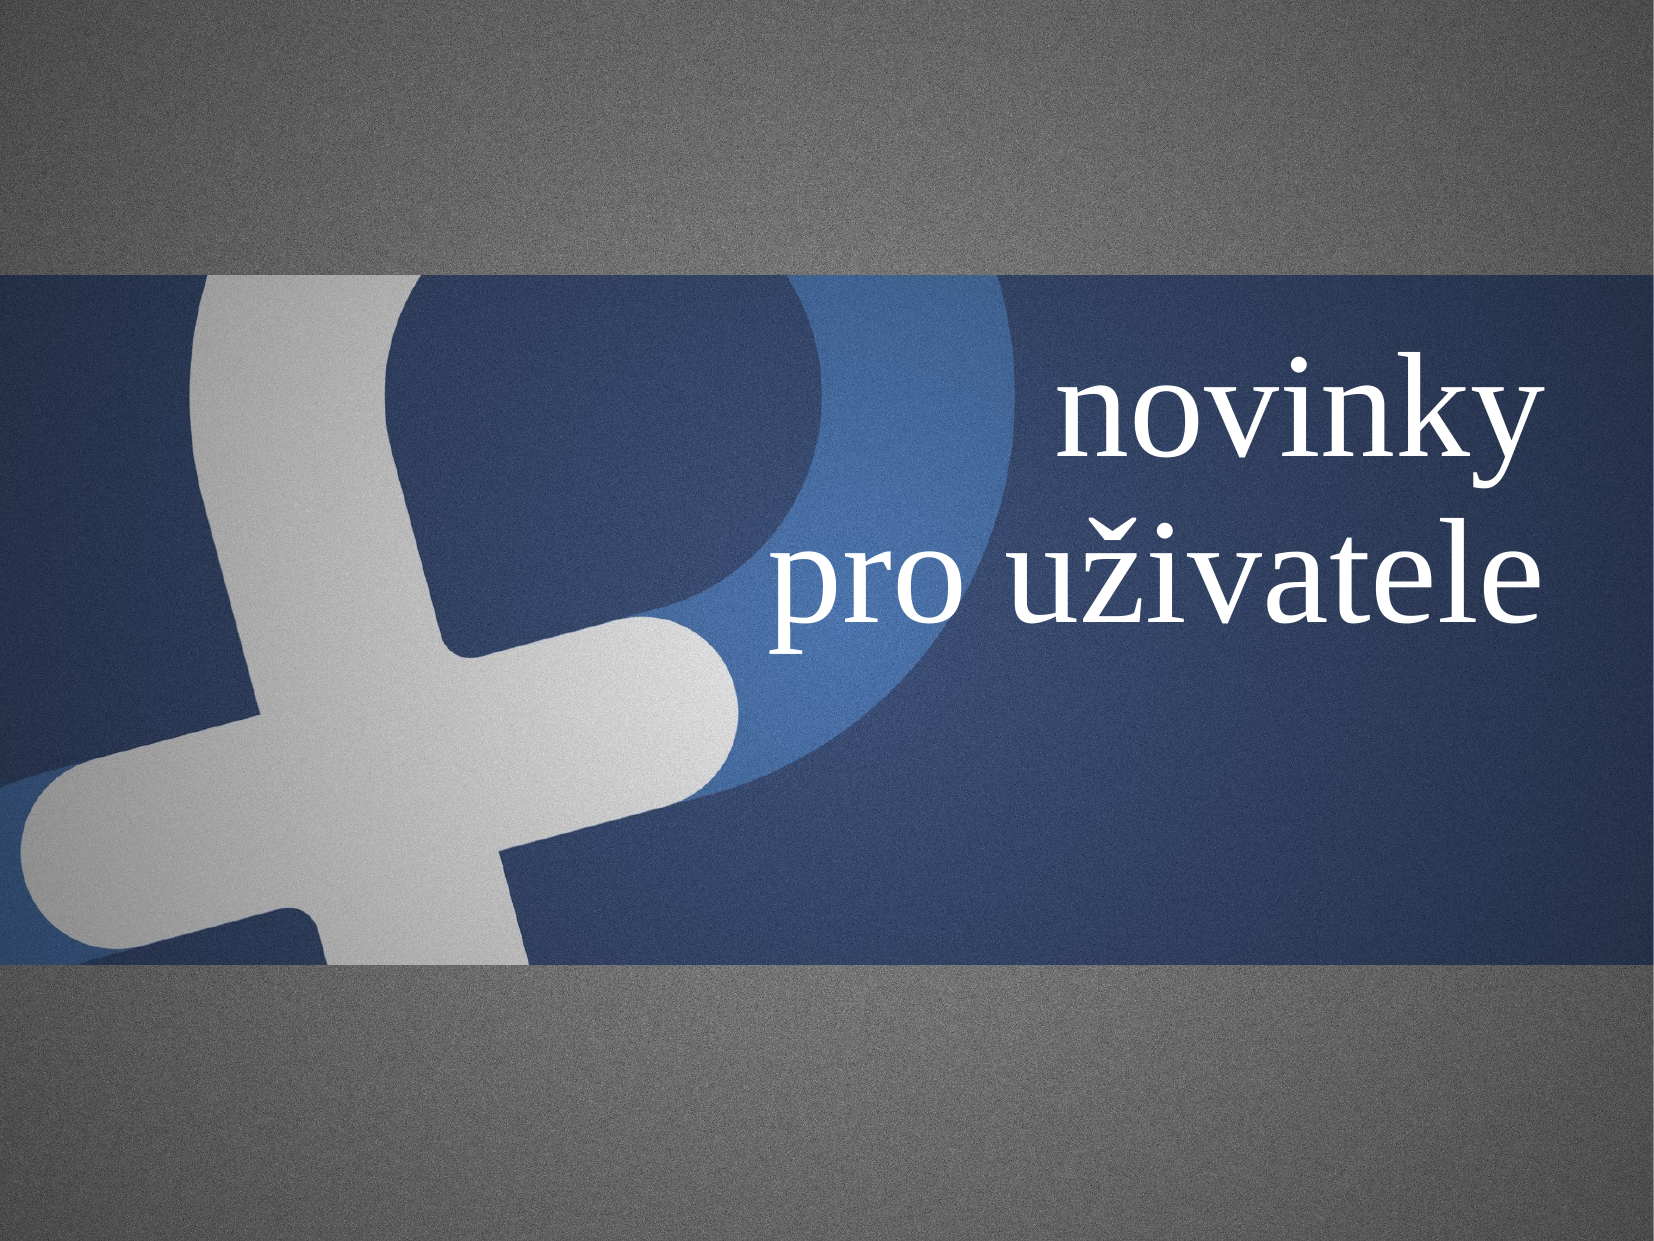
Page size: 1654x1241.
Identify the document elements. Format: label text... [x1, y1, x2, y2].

text_box novinky pro uživatele [446, 315, 1561, 679]
picture [0, 0, 1654, 1241]
